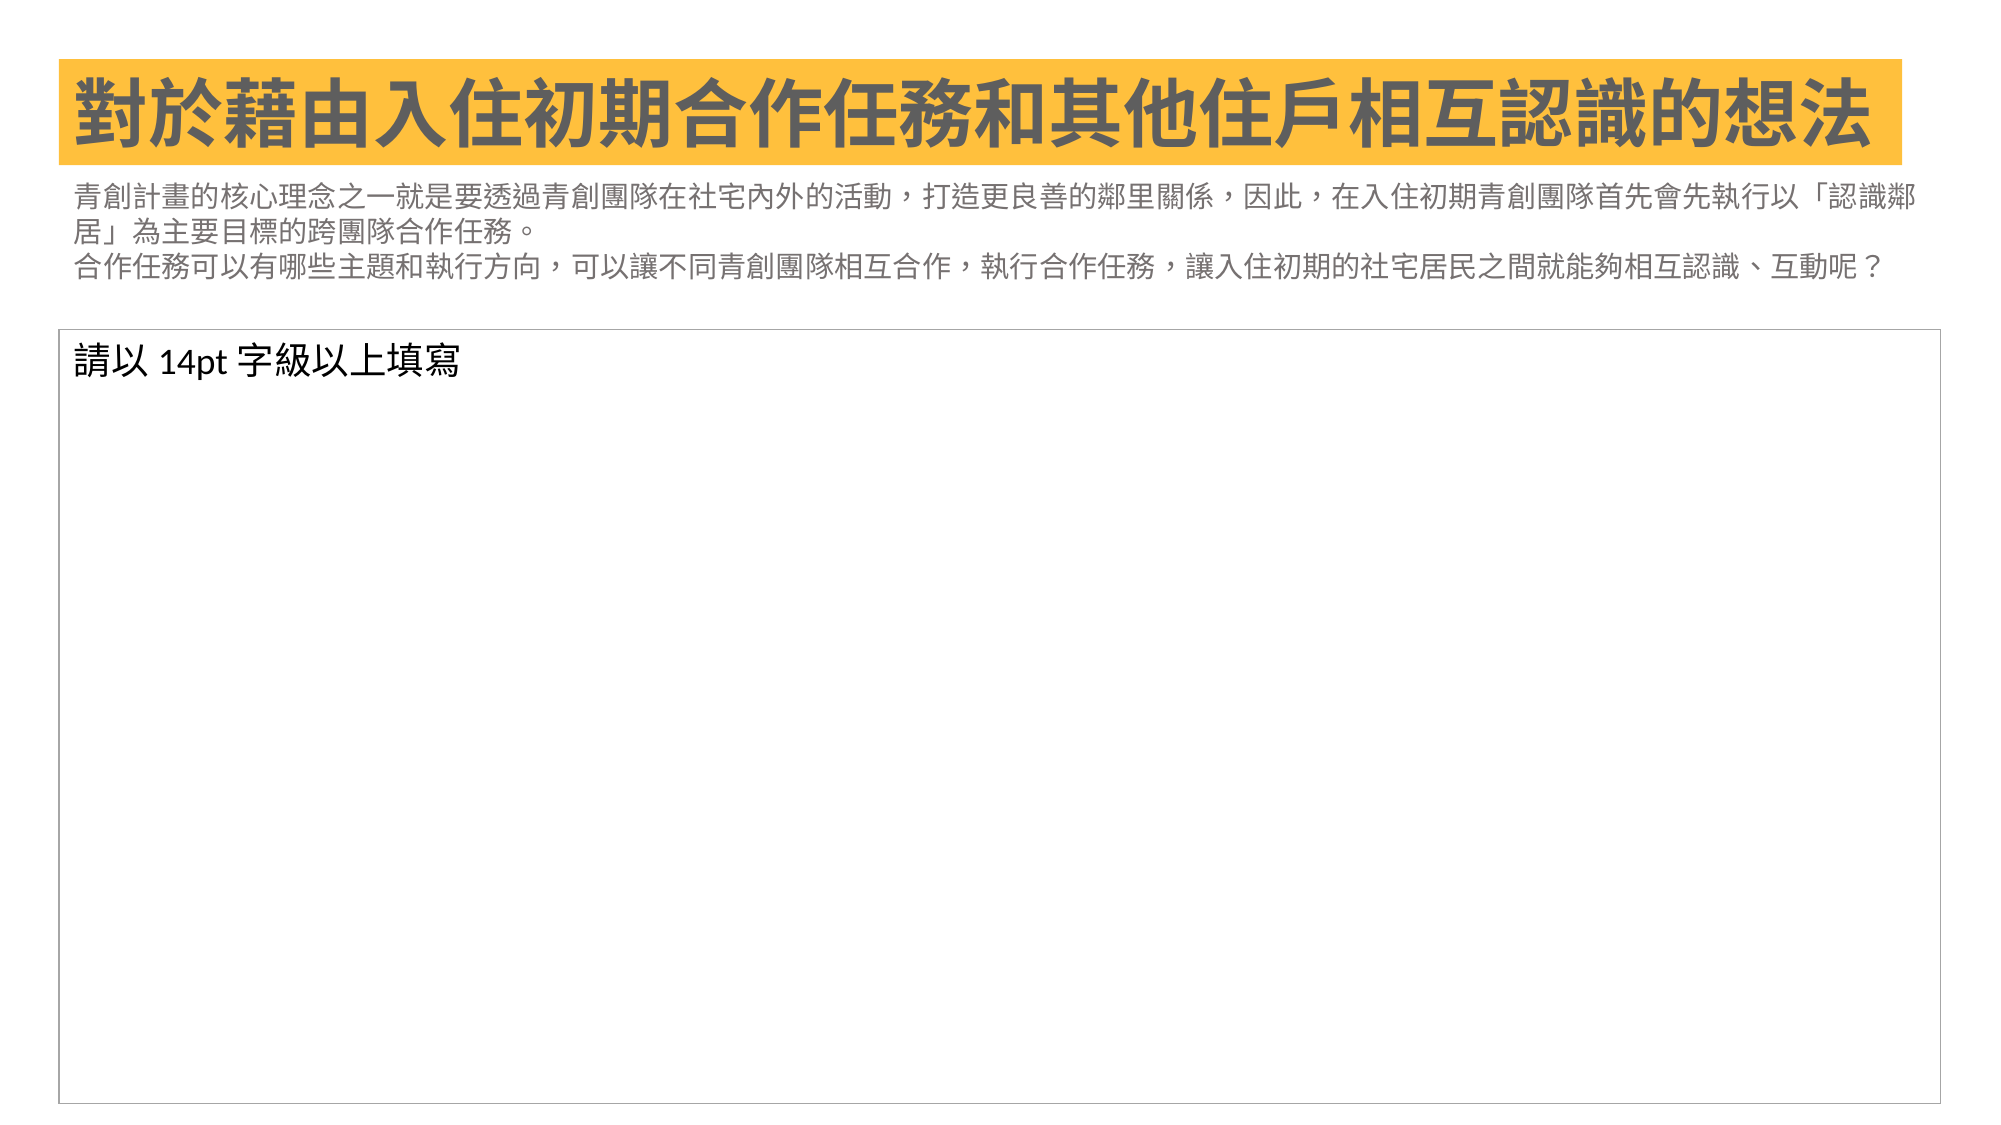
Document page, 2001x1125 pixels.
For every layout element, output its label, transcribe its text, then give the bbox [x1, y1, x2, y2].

text_box 請以14pt字級以上填寫 [58, 329, 1941, 1104]
text_box 青創計畫的核心理念之一就是要透過青創團隊在社宅內外的活動，打造更良善的鄰里關係，因此，在入住初期青創團隊首先會先執行以「認識鄰居」為主要目標的跨團隊合作任務。 合作任務可以有哪些主題和執行方向，可以讓不同青創團隊相互合作，執行合作任務，讓入住初期的社宅居民之間就能夠相互認識、互動呢？ [58, 171, 1949, 293]
text_box 對於藉由入住初期合作任務和其他住戶相互認識的想法 [58, 59, 1903, 166]
